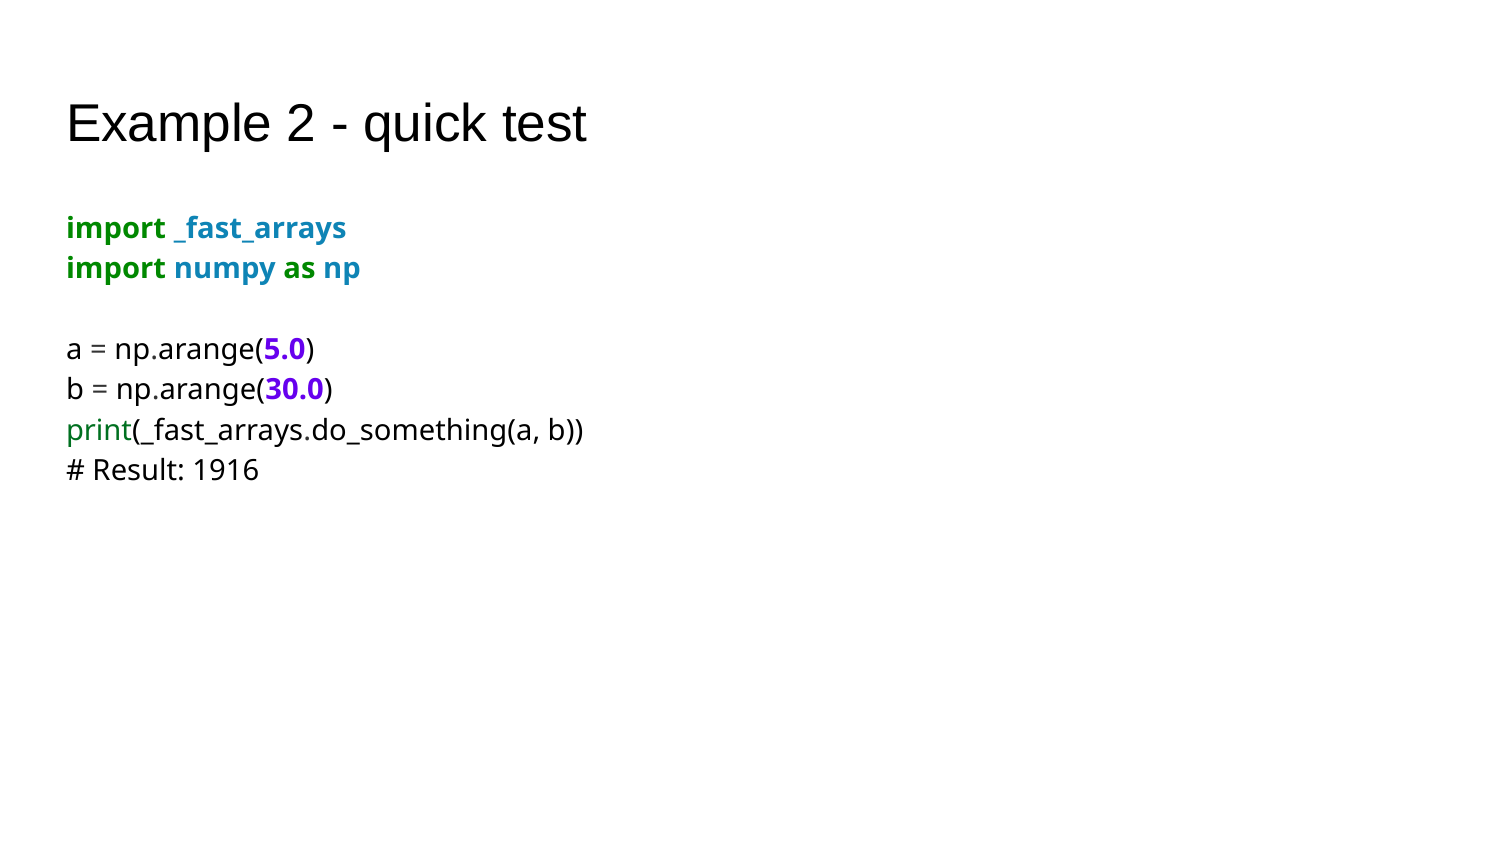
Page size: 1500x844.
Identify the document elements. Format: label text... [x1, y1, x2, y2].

title Example 2 - quick test [51, 72, 1449, 167]
list import _fast_arrays import numpy as np a = np.arange(5.0) b = np.arange(30.0) print(_fast_arrays.do_something(a, b)) # Result: 1916 [51, 189, 1449, 750]
